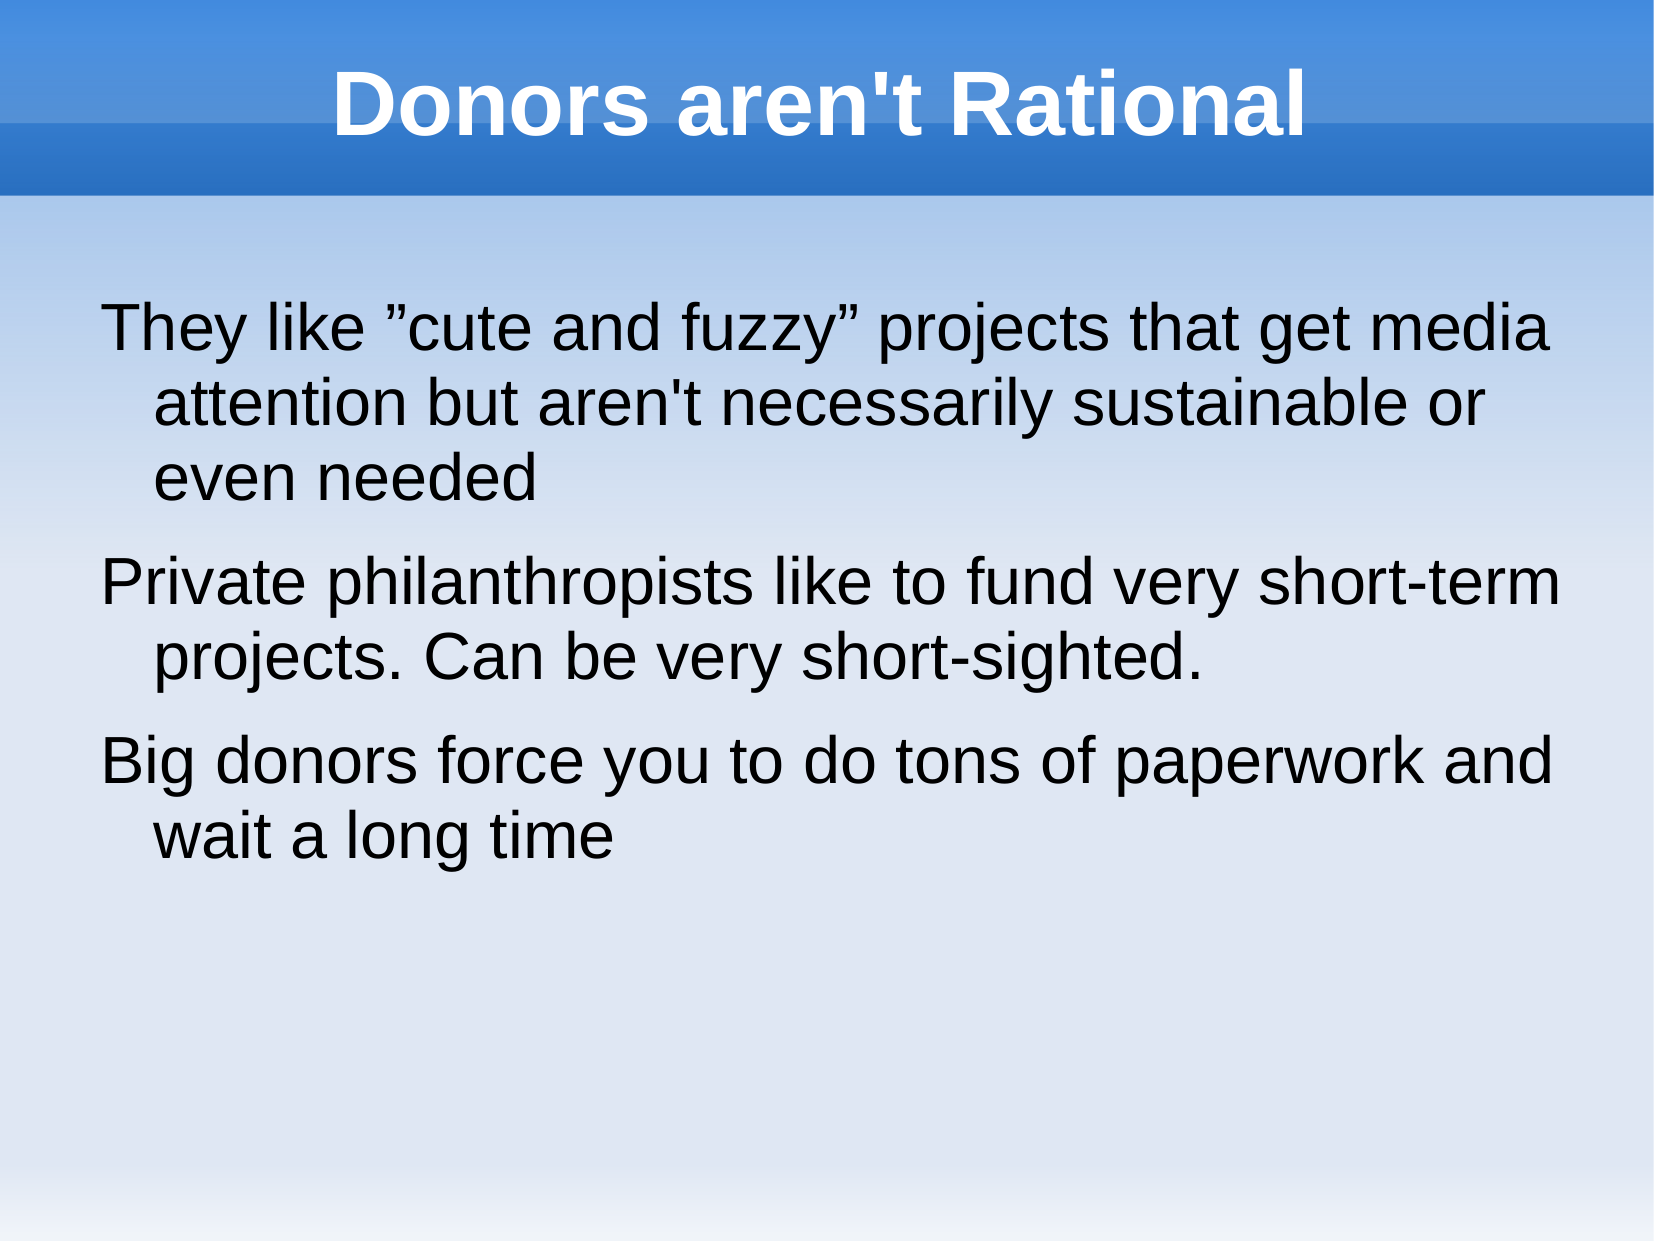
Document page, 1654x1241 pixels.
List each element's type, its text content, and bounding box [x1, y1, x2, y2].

list They like ”cute and fuzzy” projects that get media attention but aren't necessarily sustainable or even needed Private philanthropists like to fund very short-term projects. Can be very short-sighted. Big donors force you to do tons of paperwork and wait a long time [82, 290, 1571, 1094]
title Donors aren't Rational [76, 7, 1565, 200]
picture [0, 0, 1654, 1241]
